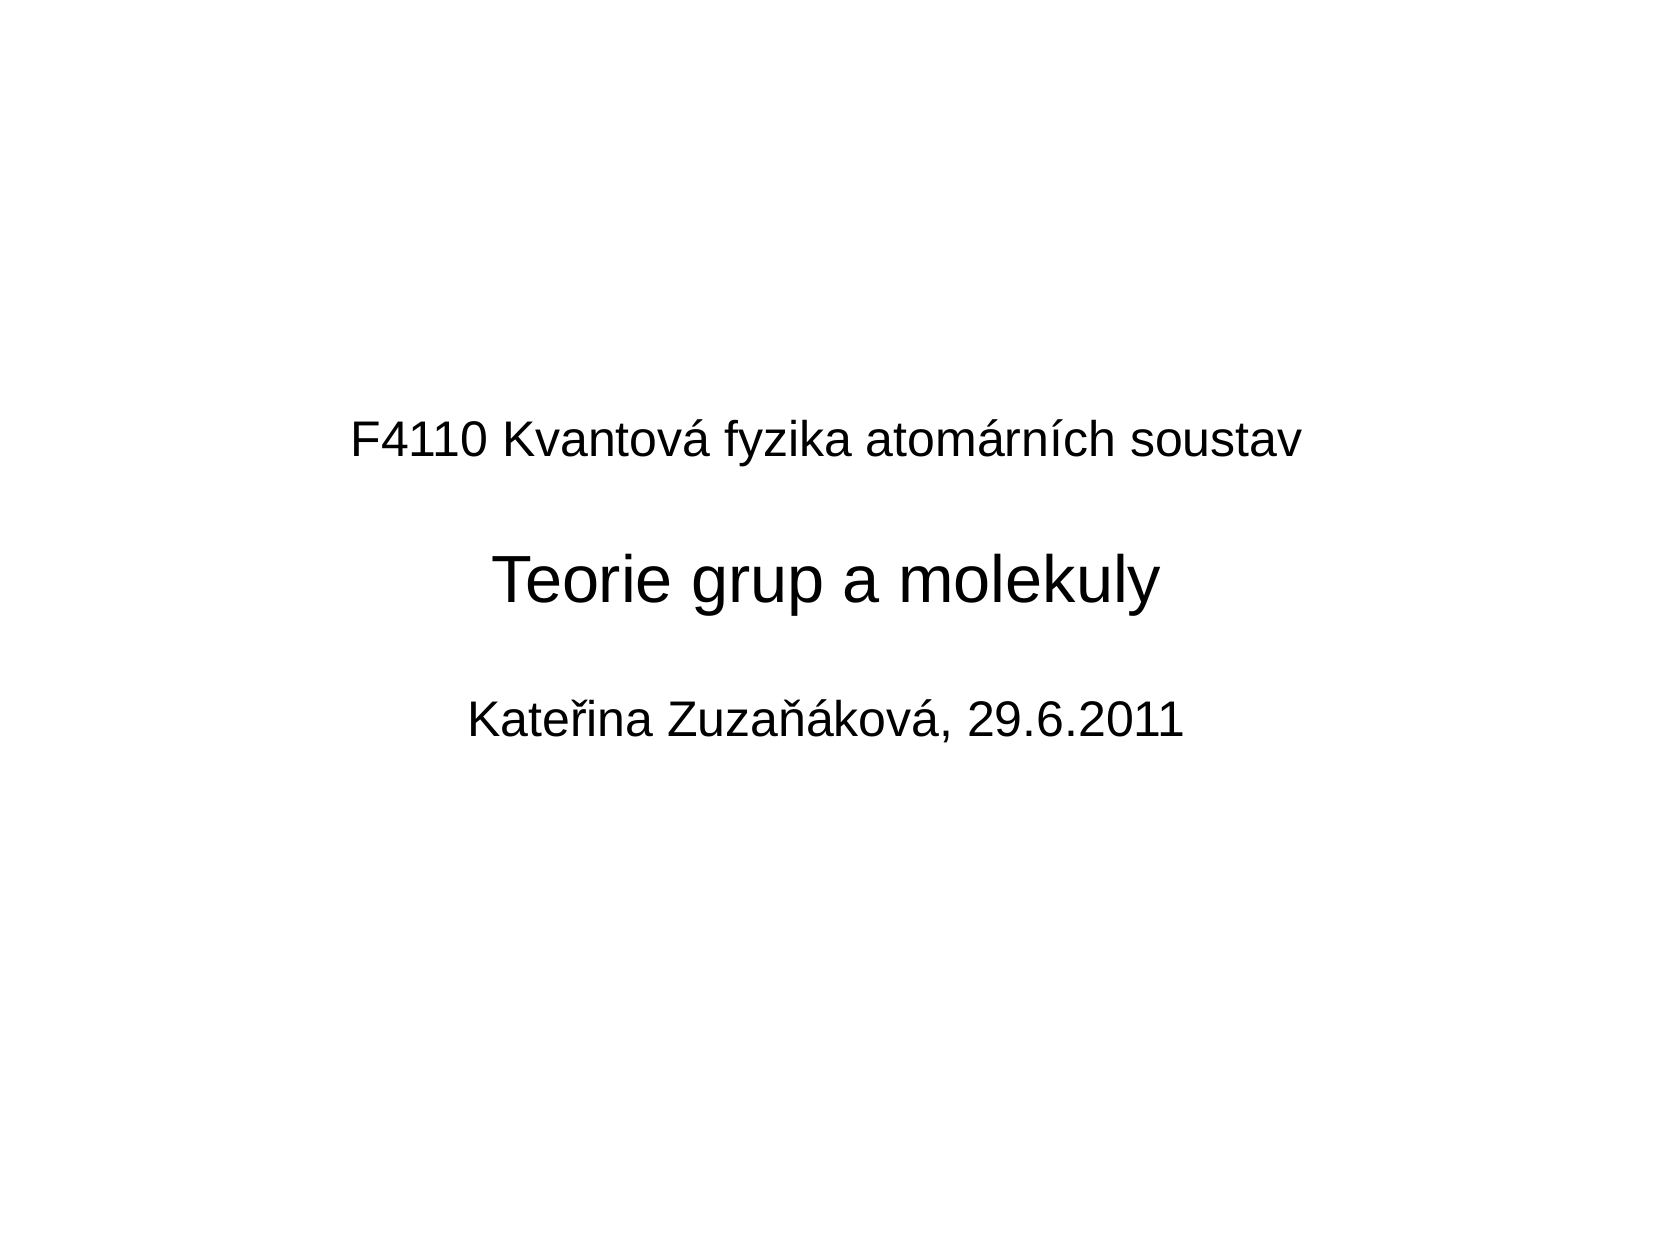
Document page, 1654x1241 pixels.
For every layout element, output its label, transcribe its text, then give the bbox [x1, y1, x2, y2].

text_box F4110 Kvantová fyzika atomárních soustav Teorie grup a molekuly Kateřina Zuzaňáková, 29.6.2011 [82, 49, 1571, 1109]
